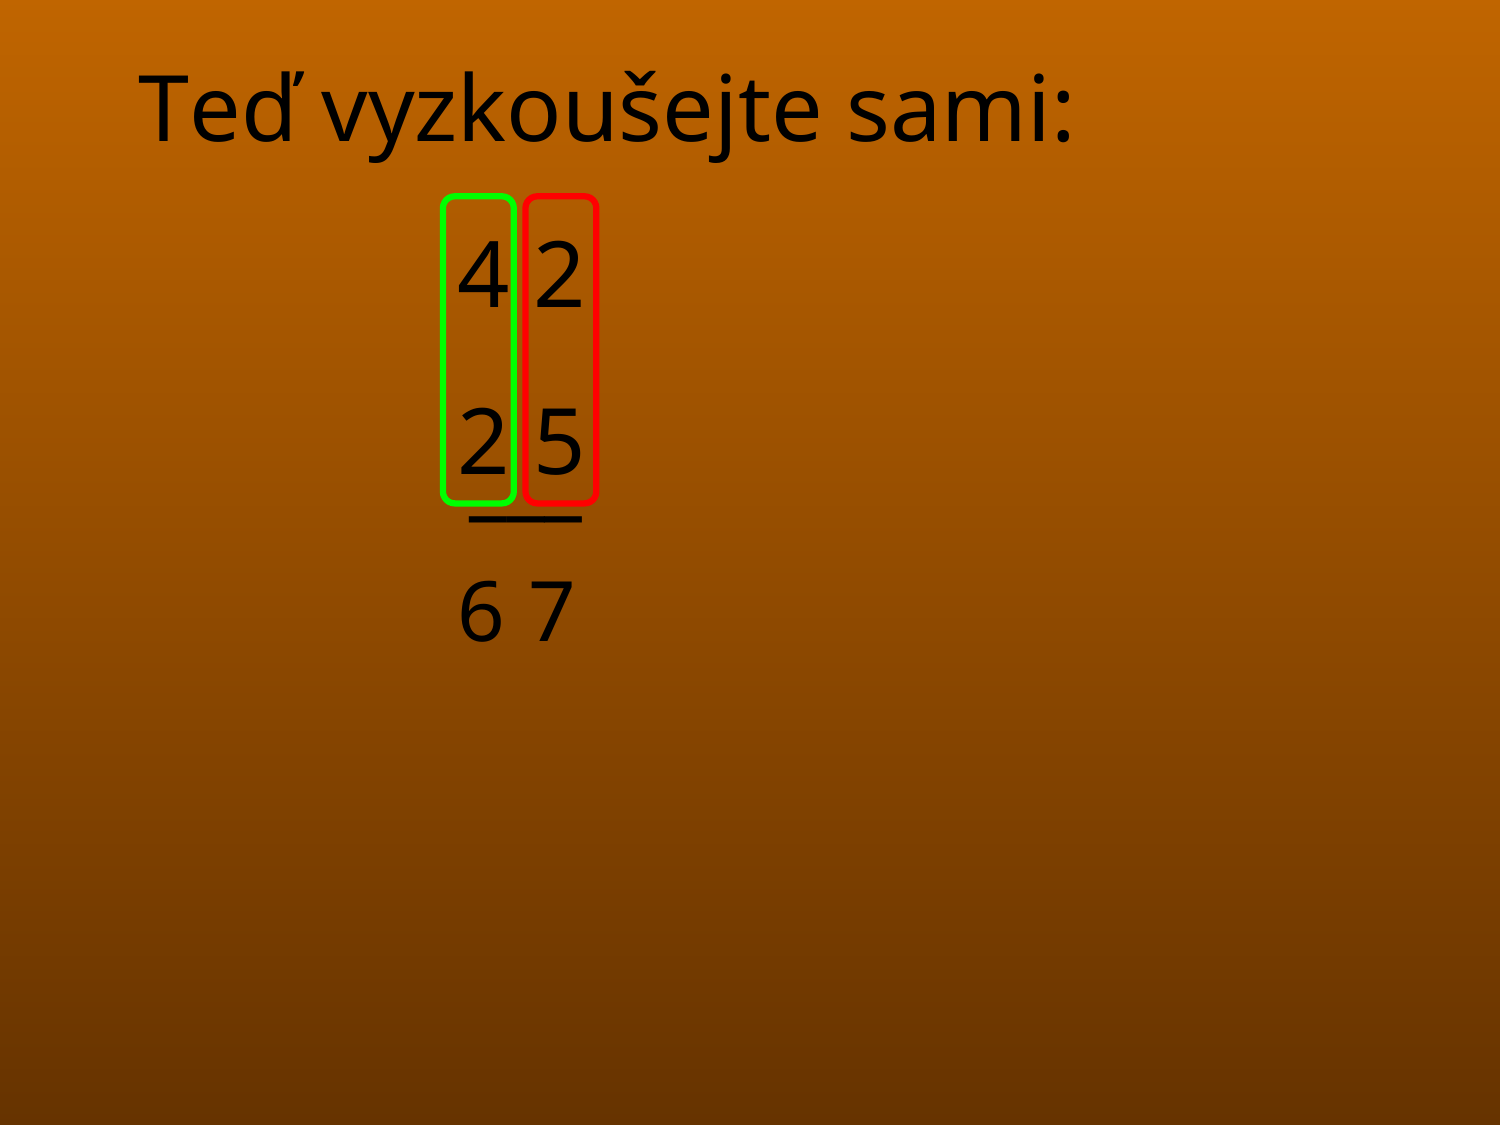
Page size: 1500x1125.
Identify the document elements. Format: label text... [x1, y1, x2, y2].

text_box 4 2 2 5 [447, 207, 510, 500]
text_box ___ [529, 408, 593, 500]
text_box 6 [442, 550, 514, 667]
text_box 4 2 2 5 [529, 207, 593, 408]
text_box Teď vyzkoušejte sami: [123, 42, 1093, 169]
text_box ___ [454, 408, 680, 535]
text_box 4 2 2 5 [600, 207, 609, 408]
text_box 4 2 2 5 [517, 207, 522, 408]
text_box ___ [454, 408, 510, 500]
text_box 7 [514, 550, 621, 667]
